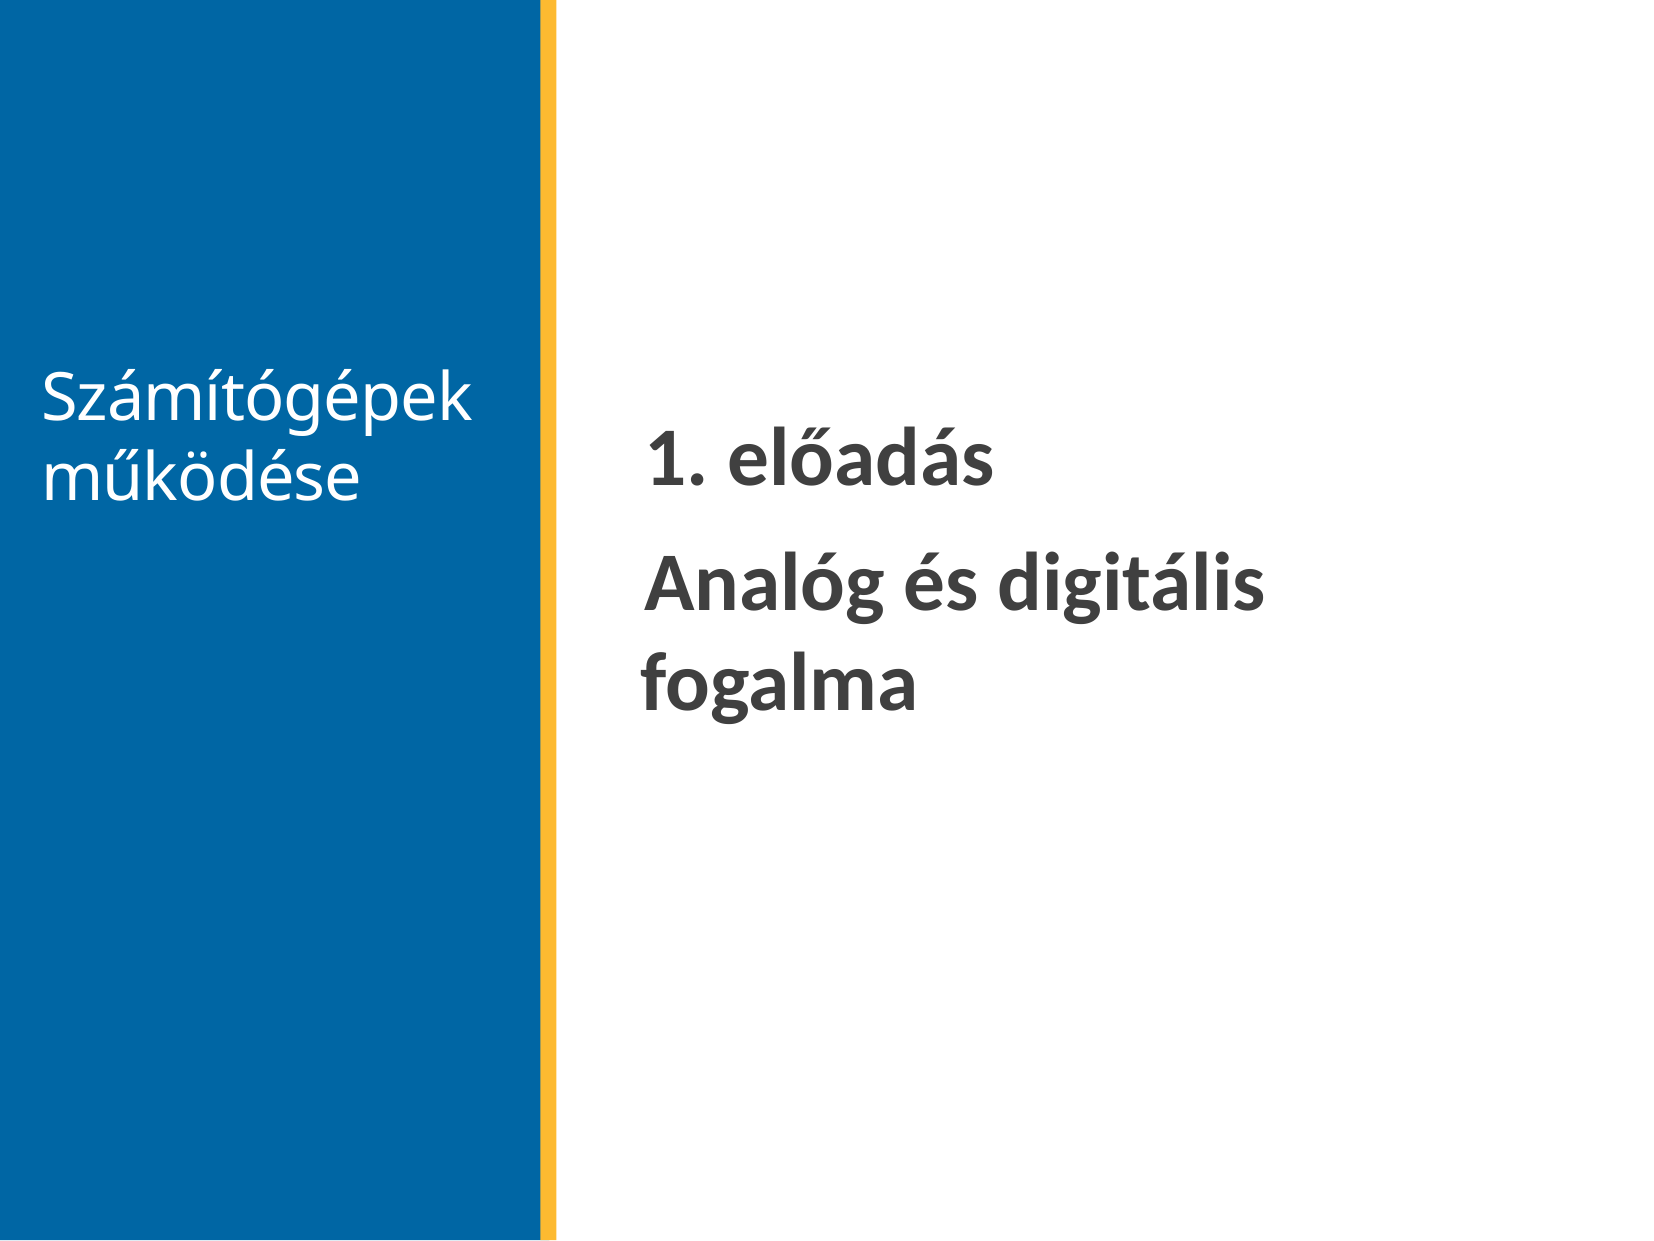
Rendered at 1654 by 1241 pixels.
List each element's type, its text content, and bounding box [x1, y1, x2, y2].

title Számítógépek működése [25, 107, 497, 521]
list 1. előadás Analóg és digitális fogalma [625, 132, 1532, 1084]
